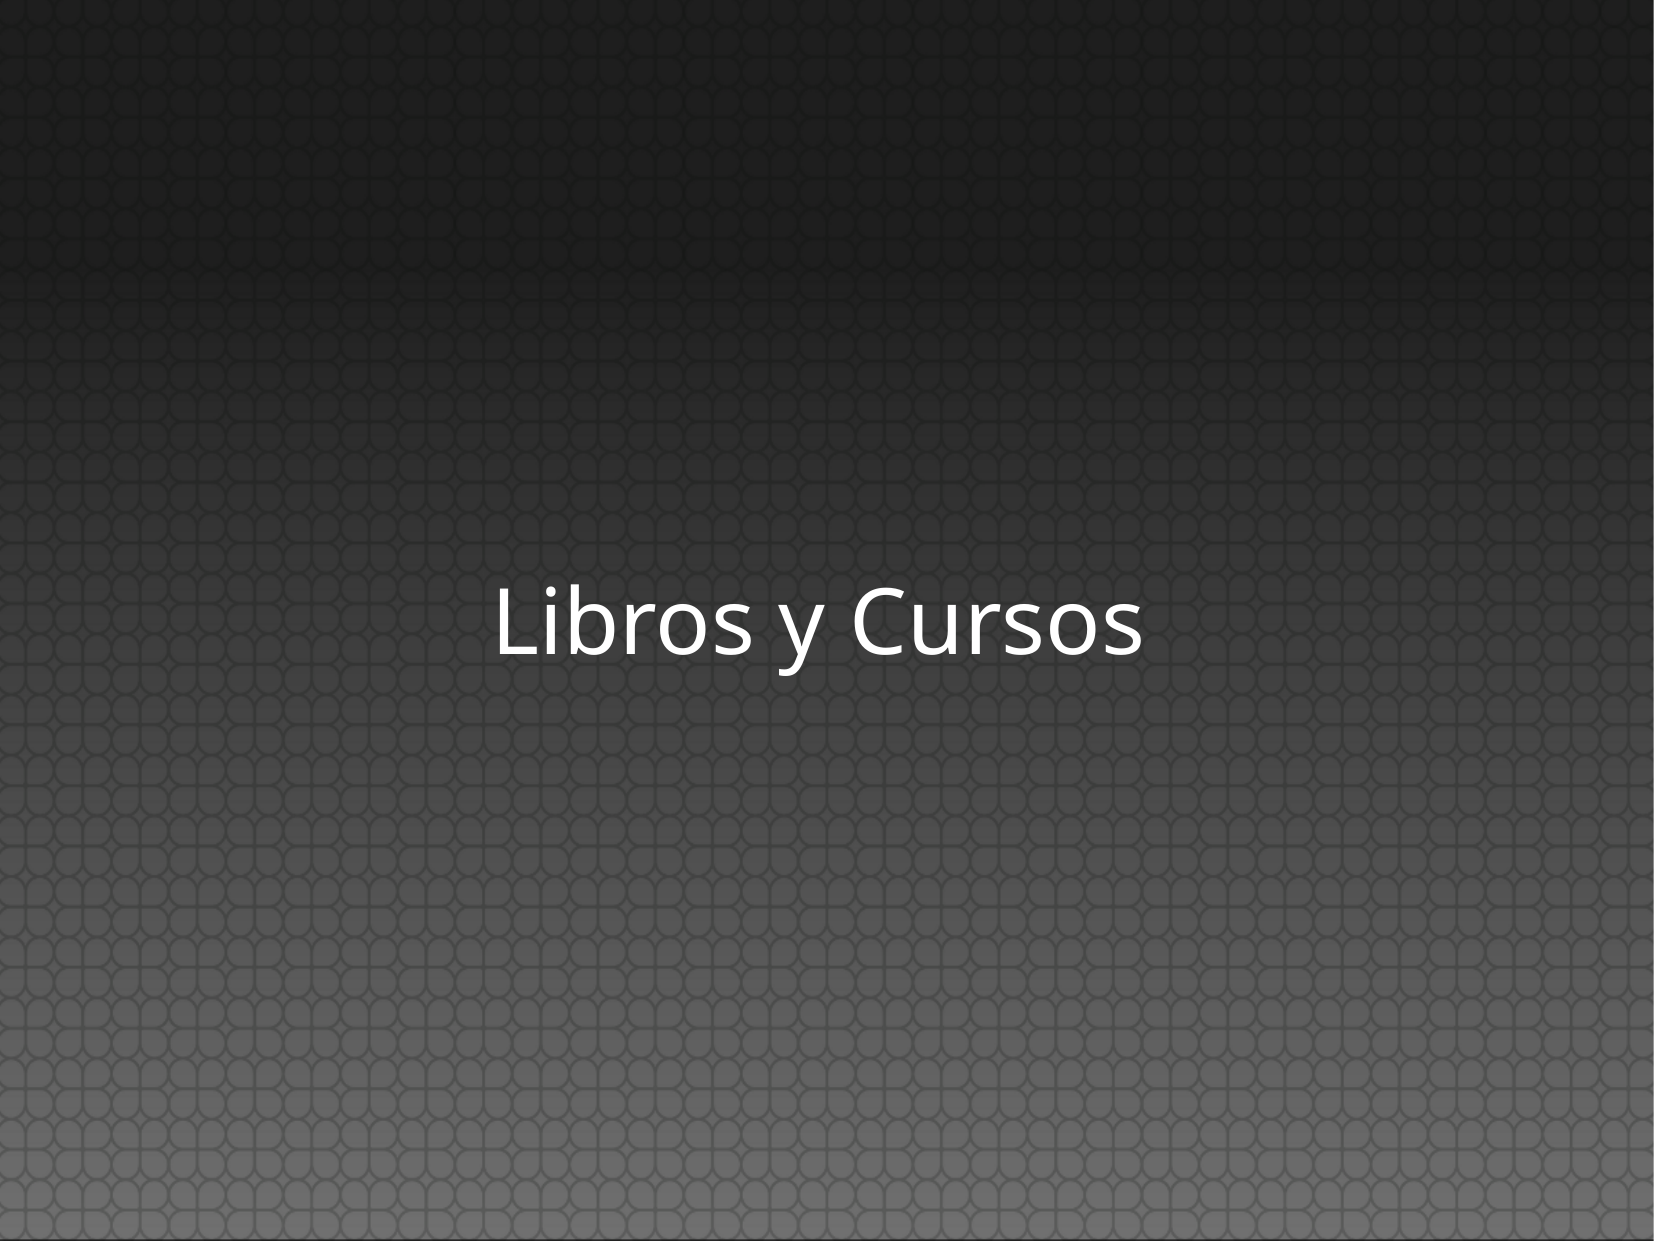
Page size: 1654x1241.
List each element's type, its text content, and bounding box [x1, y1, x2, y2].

picture [0, 0, 1654, 1241]
title Libros y Cursos [75, 525, 1564, 713]
